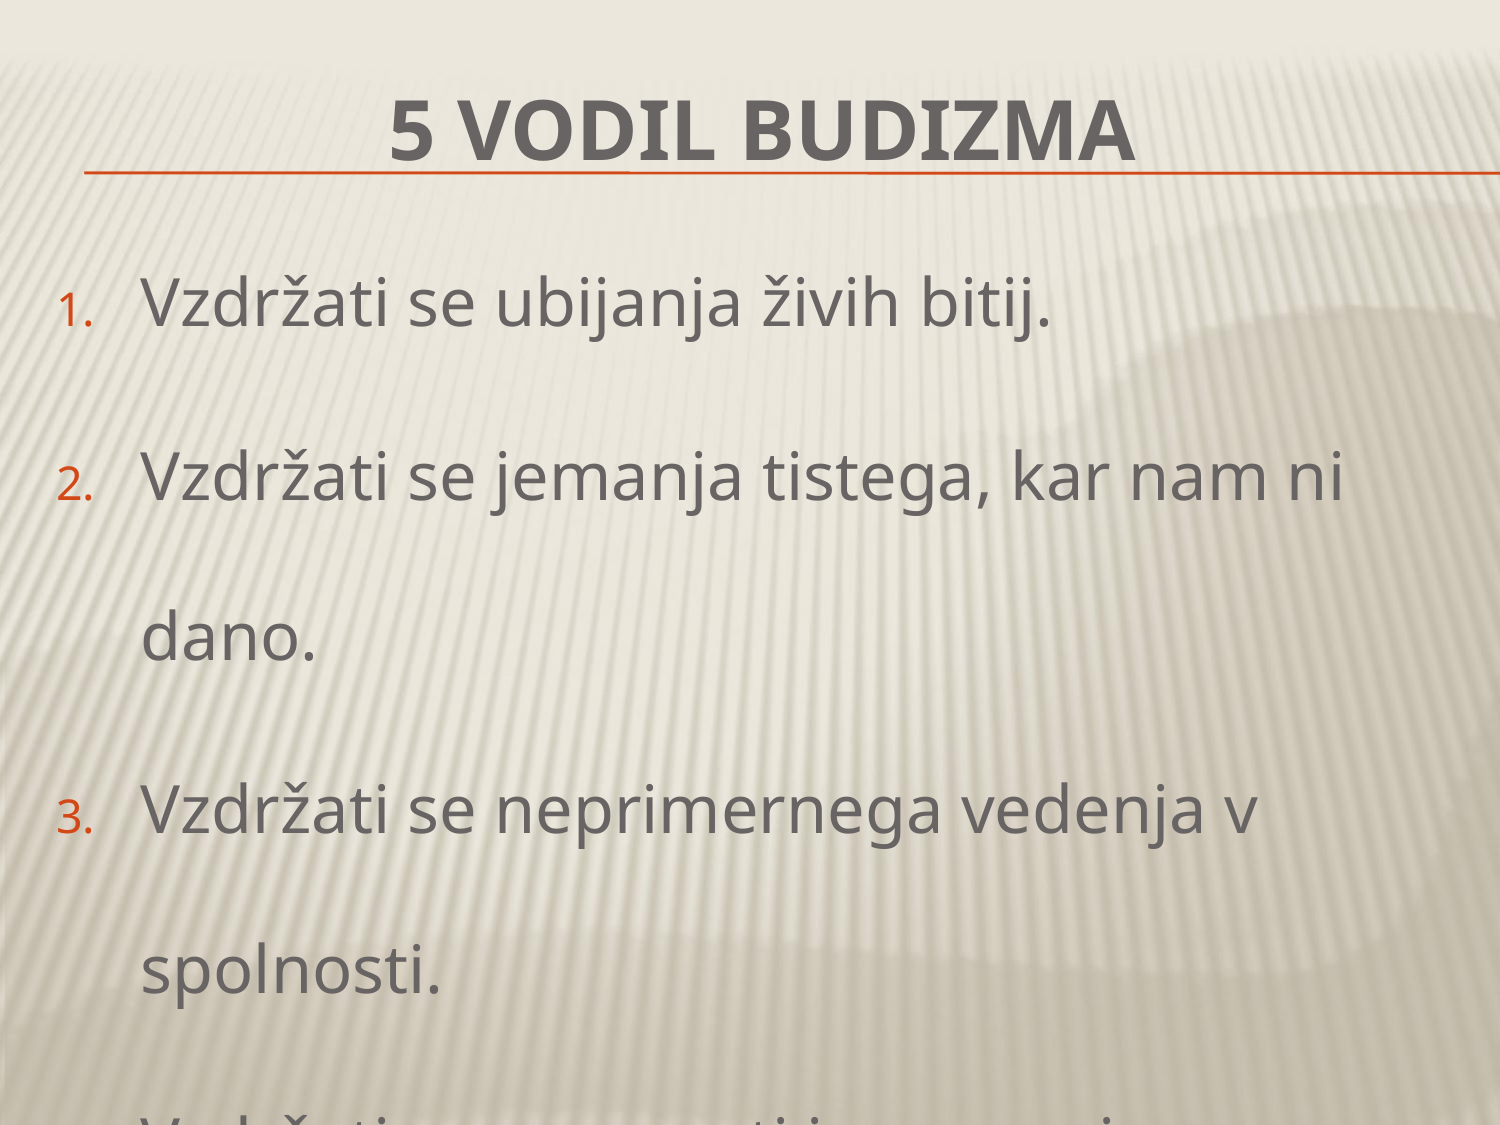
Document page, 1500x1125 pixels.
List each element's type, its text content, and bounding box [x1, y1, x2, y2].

list Vzdržati se ubijanja živih bitij. Vzdržati se jemanja tistega, kar nam ni dano. Vzdržati se neprimernega vedenja v spolnosti. Vzdržati se osornosti in neresnic v govoru. Vzdržati se uživanja opojnih pijač in drog. [41, 172, 1467, 1047]
title 5 vodil Budizma [50, 42, 1475, 213]
picture [0, 0, 1500, 1125]
